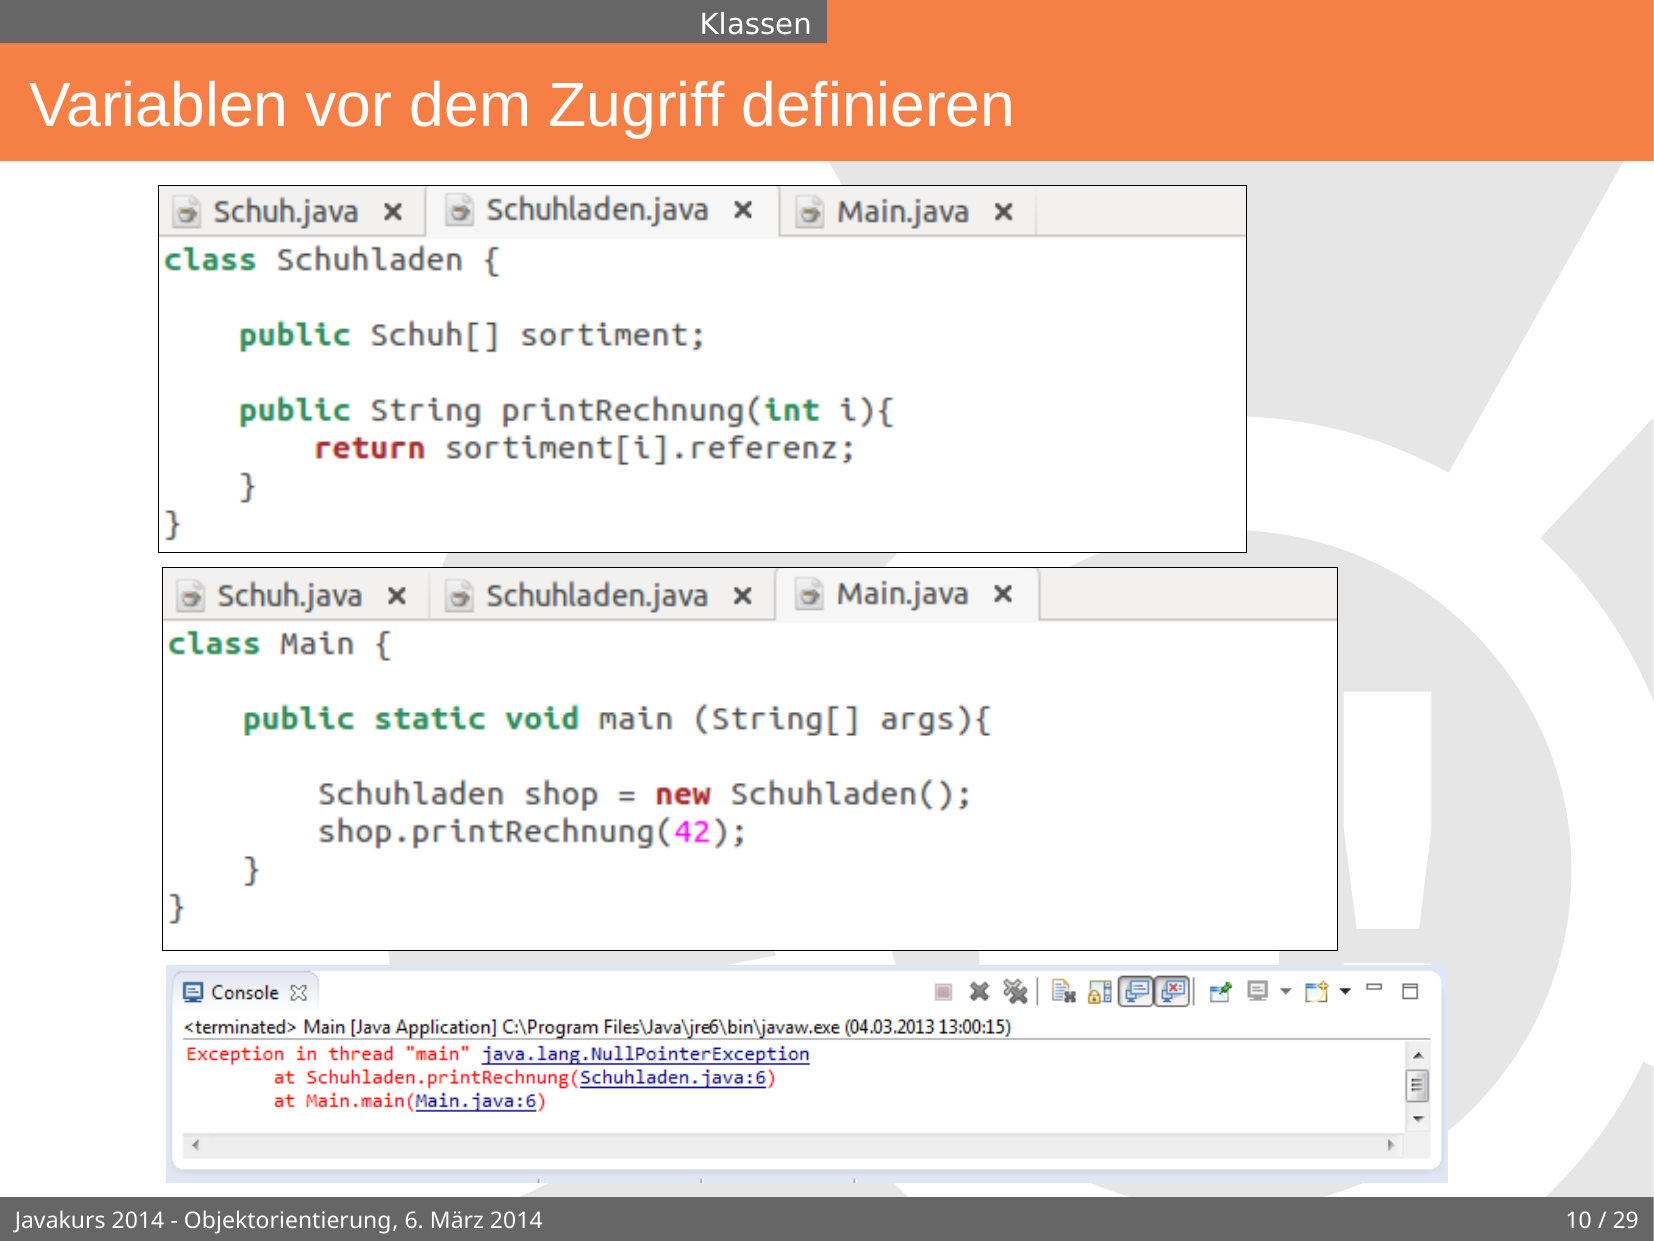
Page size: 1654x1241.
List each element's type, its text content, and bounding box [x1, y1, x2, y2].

picture [166, 965, 1448, 1183]
picture [162, 567, 1337, 951]
picture [158, 185, 1246, 553]
text_box Klassen [29, 0, 827, 50]
title Variablen vor dem Zugriff definieren [29, 67, 1595, 143]
